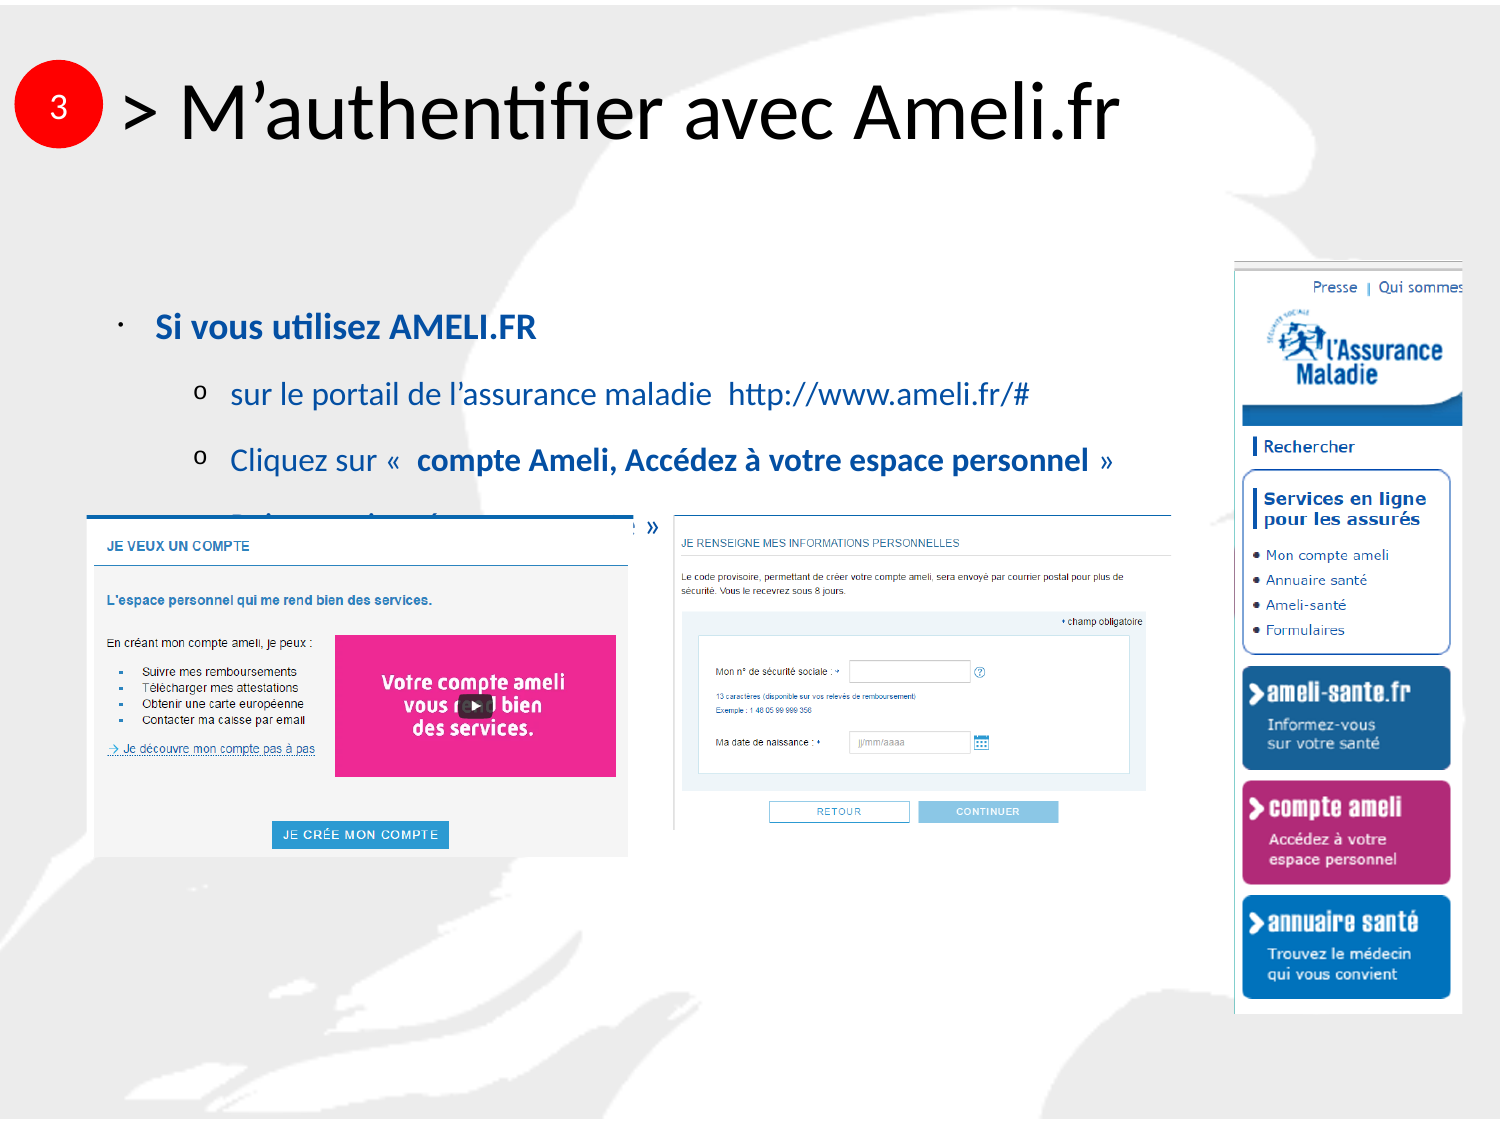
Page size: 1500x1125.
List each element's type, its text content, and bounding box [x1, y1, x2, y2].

text_box 3 [14, 59, 104, 149]
list Si vous utilisez AMELI.FR sur le portail de l’assurance maladie http://www.ameli.fr/# Cliquez sur « compte Ameli, Accédez à votre espace personnel » Puis sur « je crée mon compte » Enfin renseignez vos informations personnelles (n° de sécurité sociale, date de naissance, nom, et code postal) Un code provisoire vous sera envoyé par courrier pour plus de sécurité [103, 299, 1211, 1076]
picture [0, 5, 1500, 1119]
text_box > M’authentifier avec Ameli.fr [103, 59, 1463, 278]
